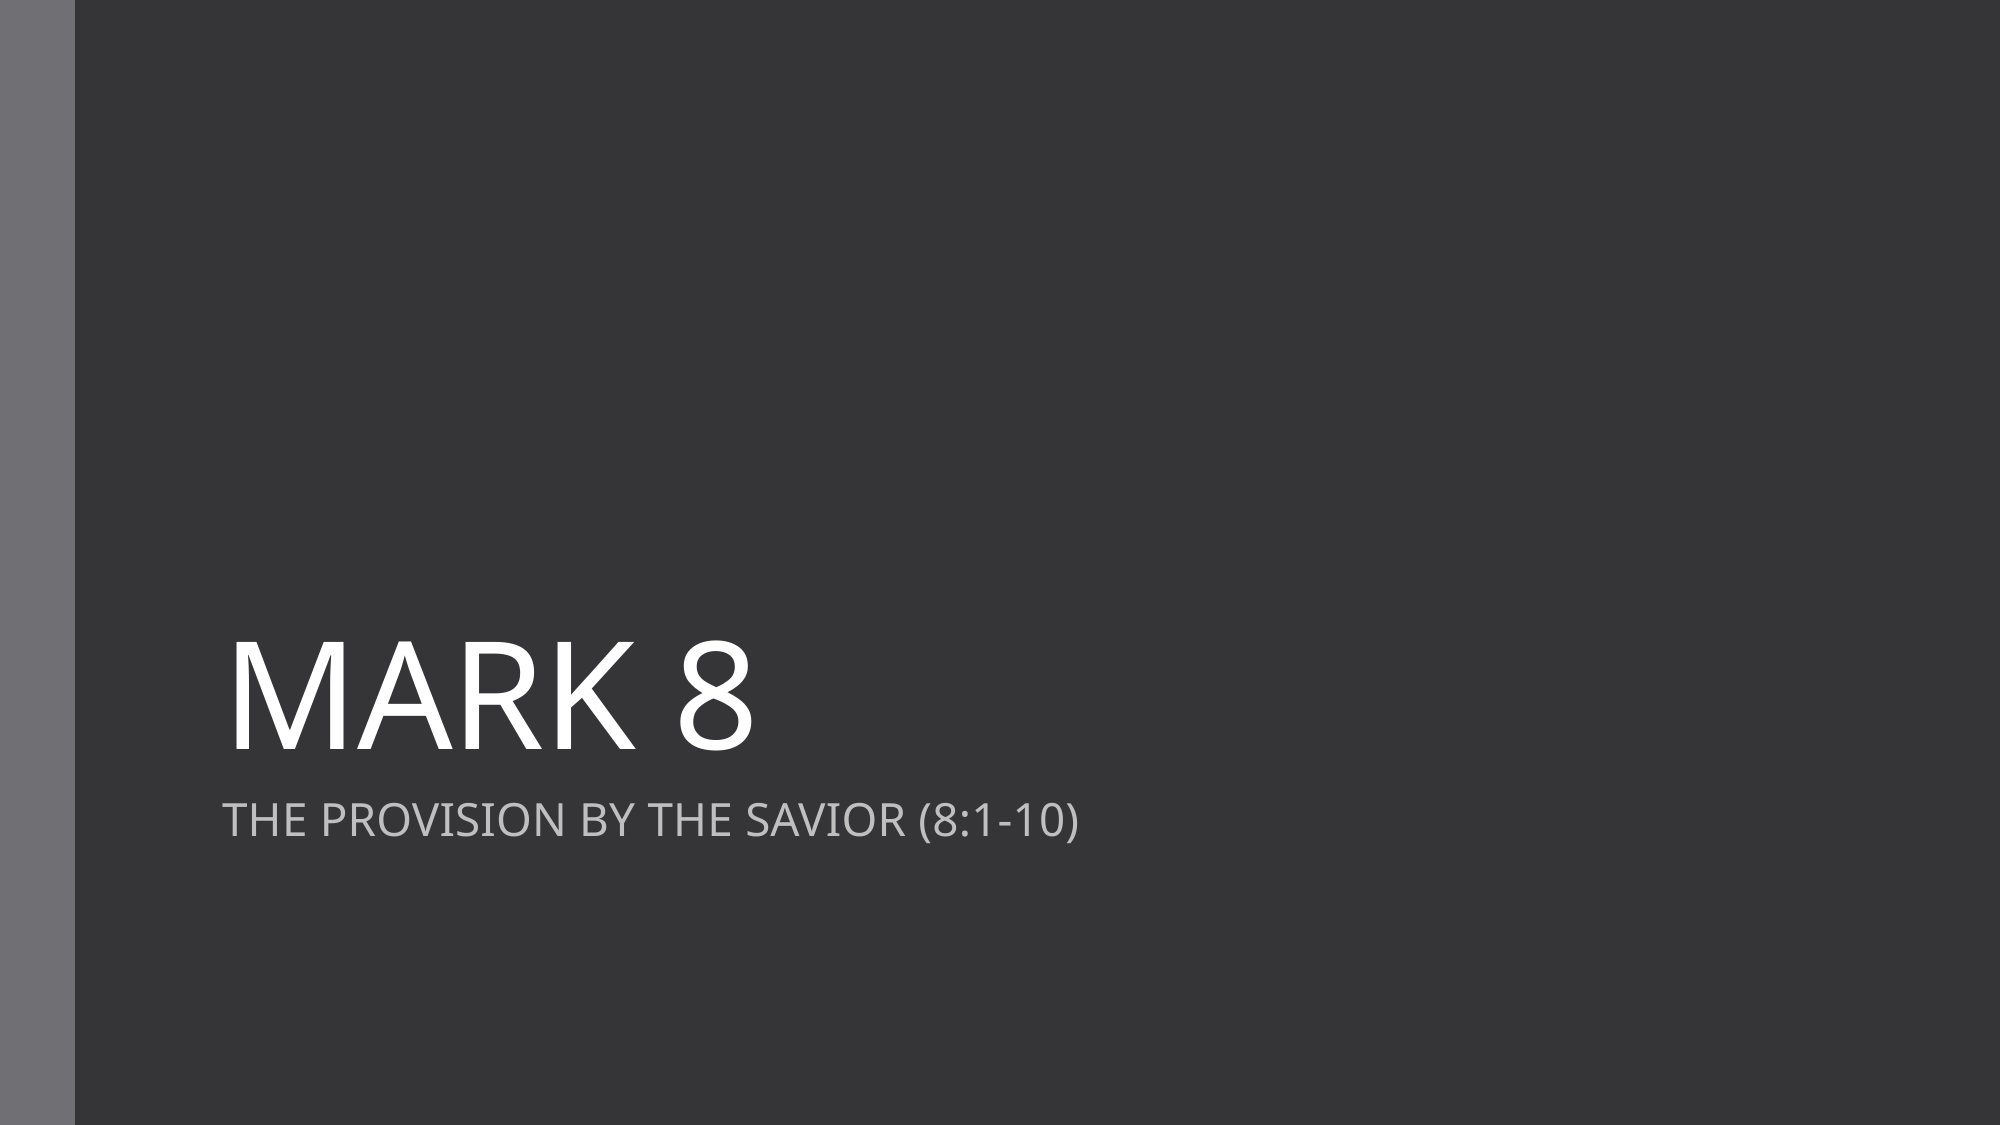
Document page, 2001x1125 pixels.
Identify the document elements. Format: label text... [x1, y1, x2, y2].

subtitle THE PROVISION BY THE SAVIOR (8:1-10) [206, 787, 1752, 1066]
title MARK 8 [206, 124, 1752, 787]
